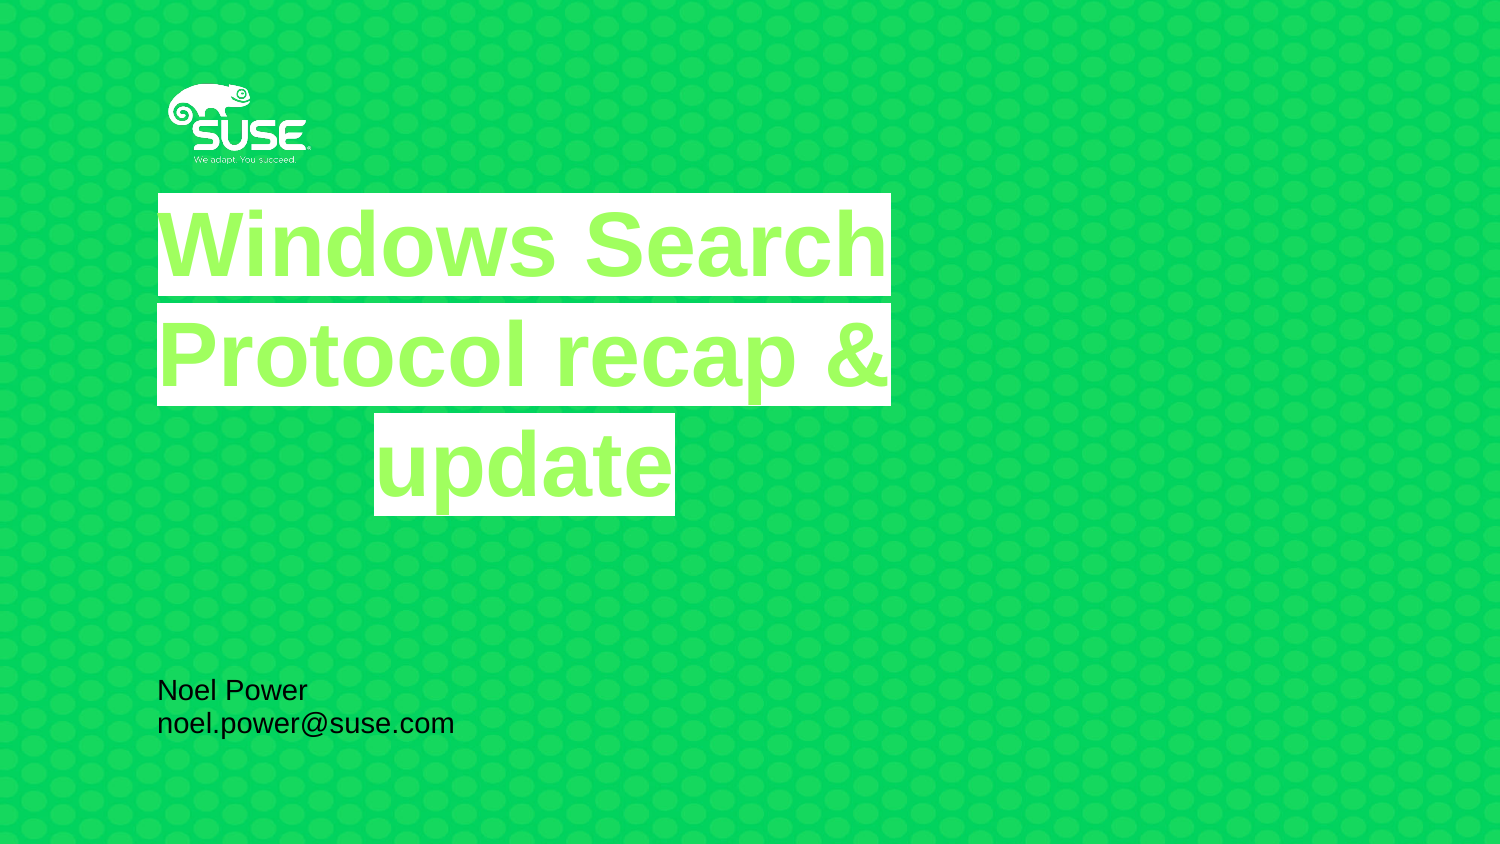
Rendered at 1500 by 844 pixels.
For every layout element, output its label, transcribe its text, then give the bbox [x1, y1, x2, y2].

text_box [142, 177, 1053, 471]
text_box Noel Power noel.power@suse.com [142, 666, 593, 781]
picture [0, 0, 1500, 844]
